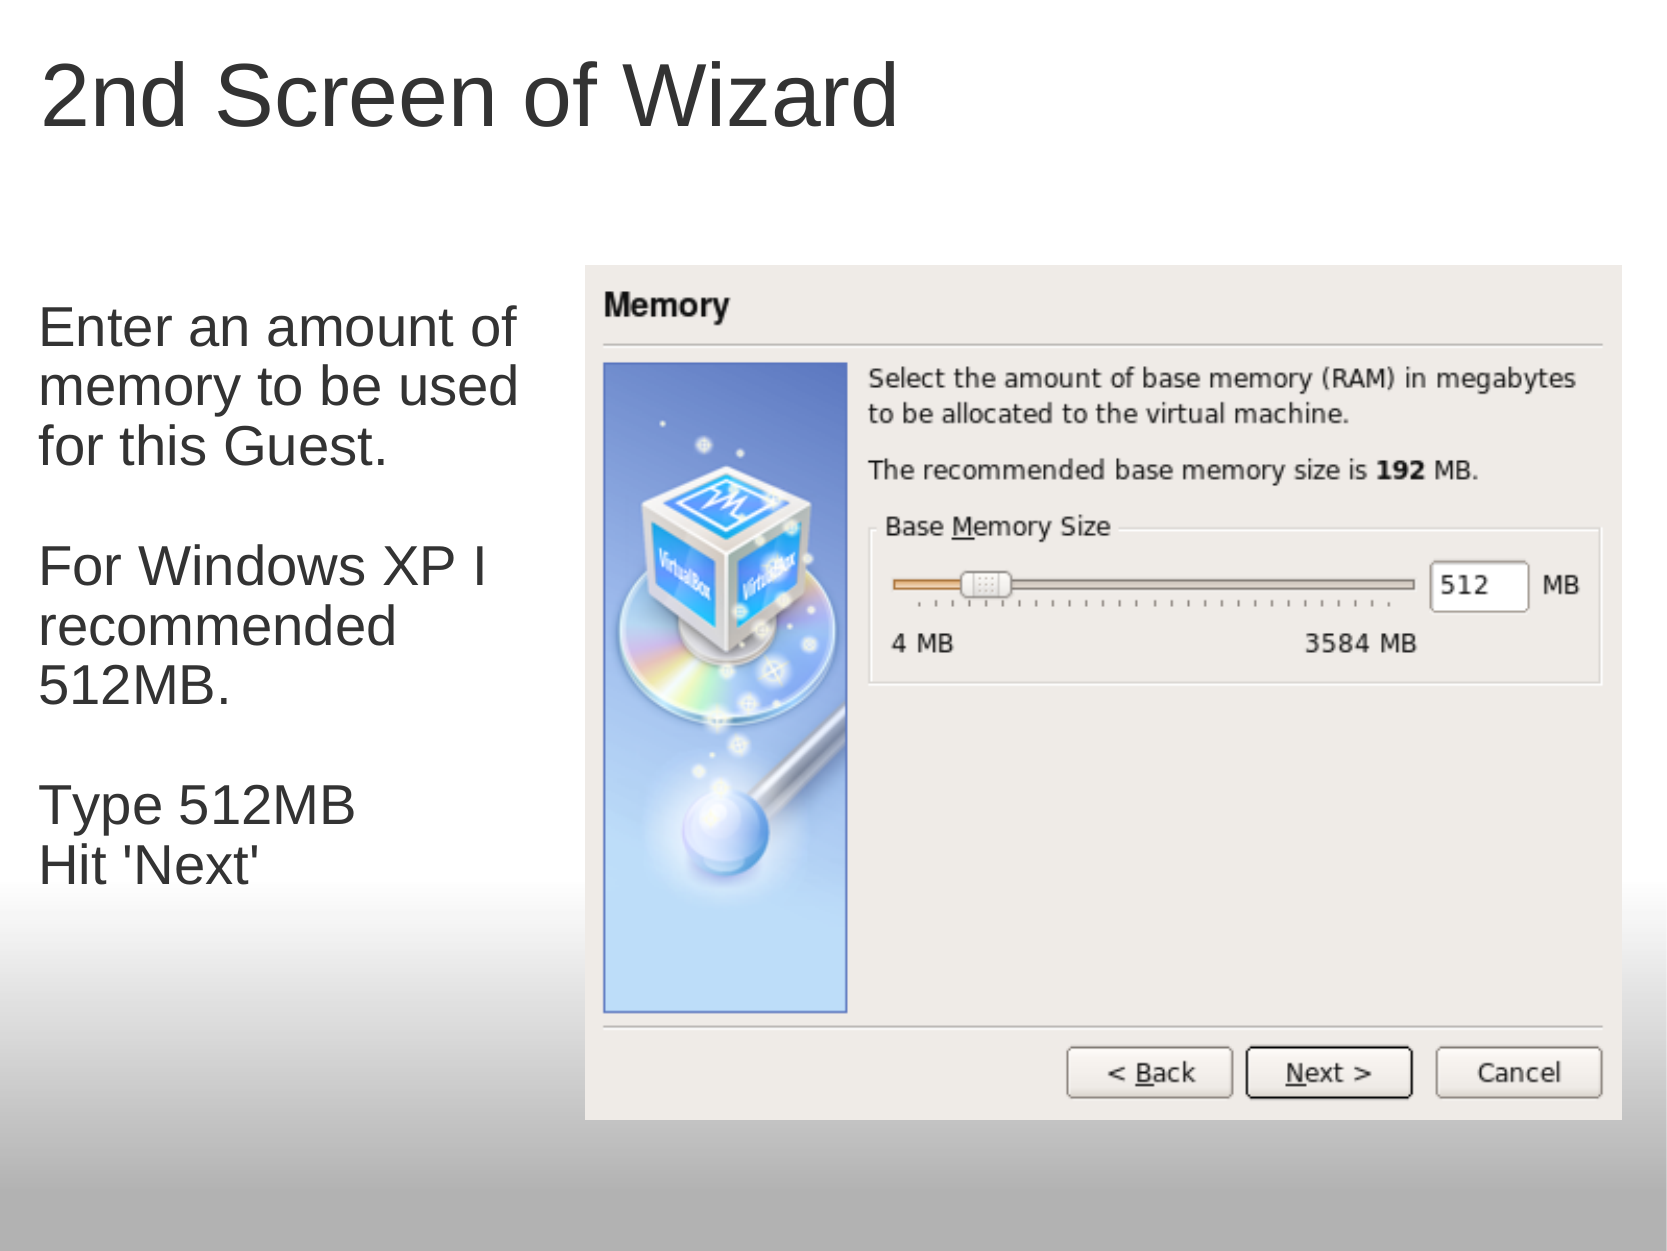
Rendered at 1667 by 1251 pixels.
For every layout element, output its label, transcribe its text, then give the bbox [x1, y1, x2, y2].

list Enter an amount of memory to be used for this Guest. For Windows XP I recommended 512MB. Type 512MB Hit 'Next' [38, 298, 541, 1089]
title 2nd Screen of Wizard [40, 50, 1627, 201]
picture [0, 0, 1667, 1251]
